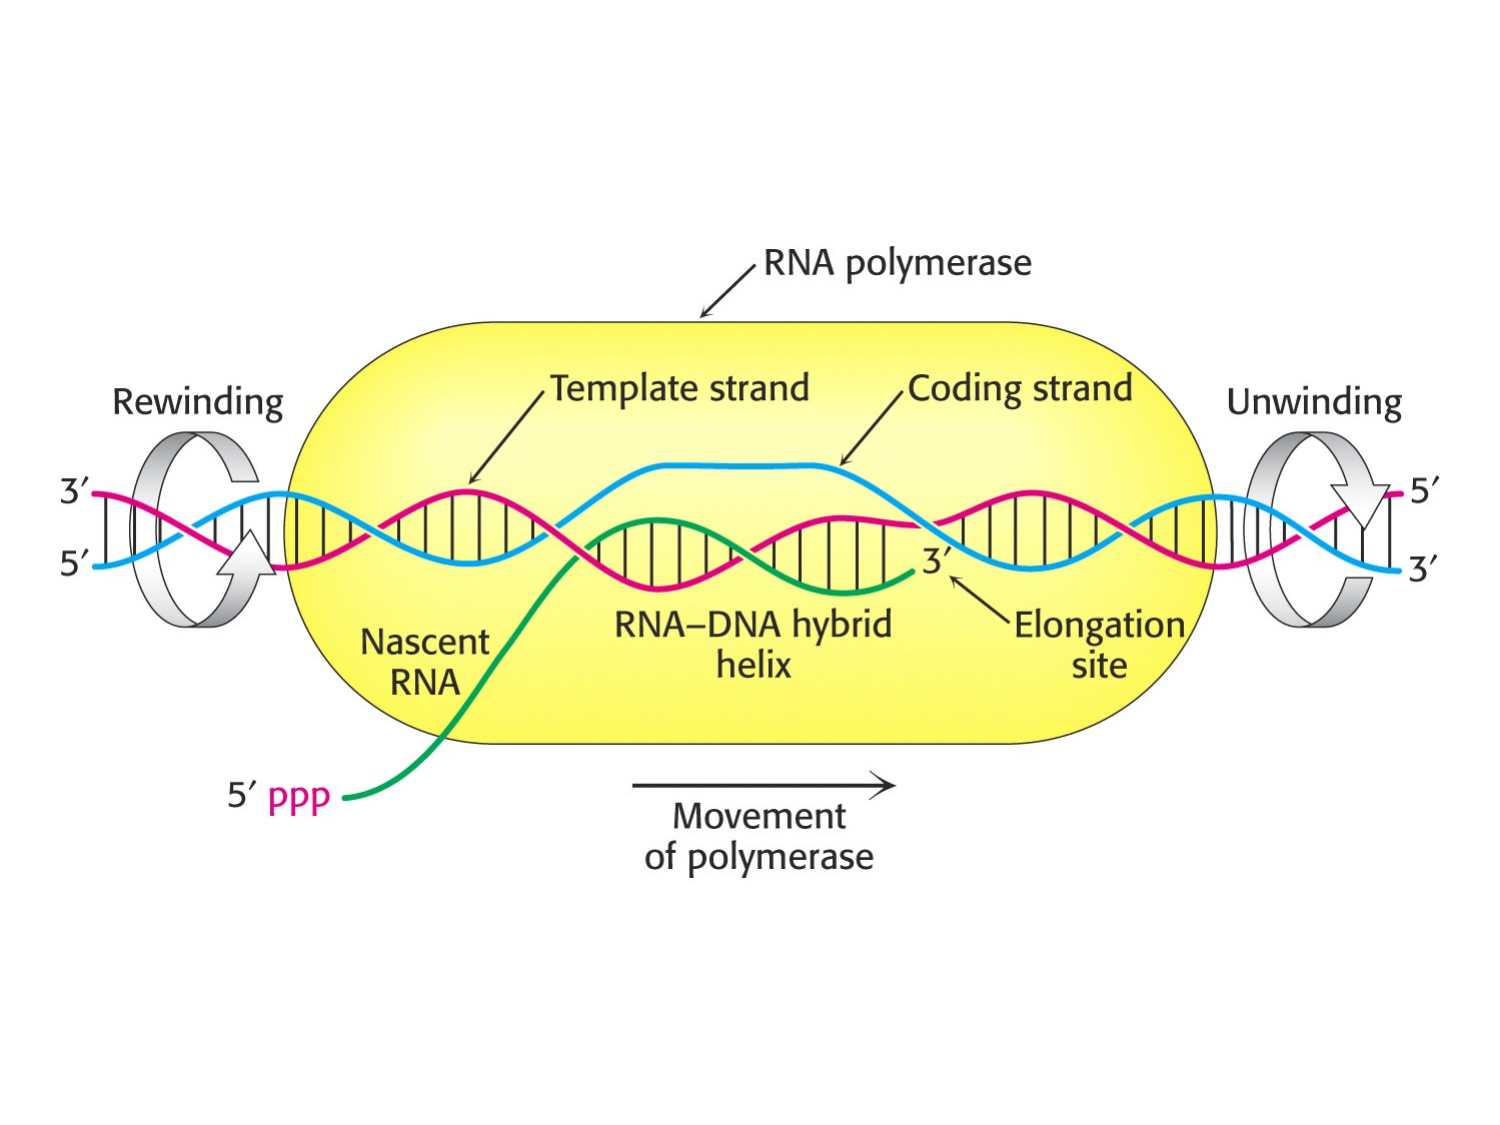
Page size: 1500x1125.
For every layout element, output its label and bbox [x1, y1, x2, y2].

picture [49, 226, 1450, 899]
